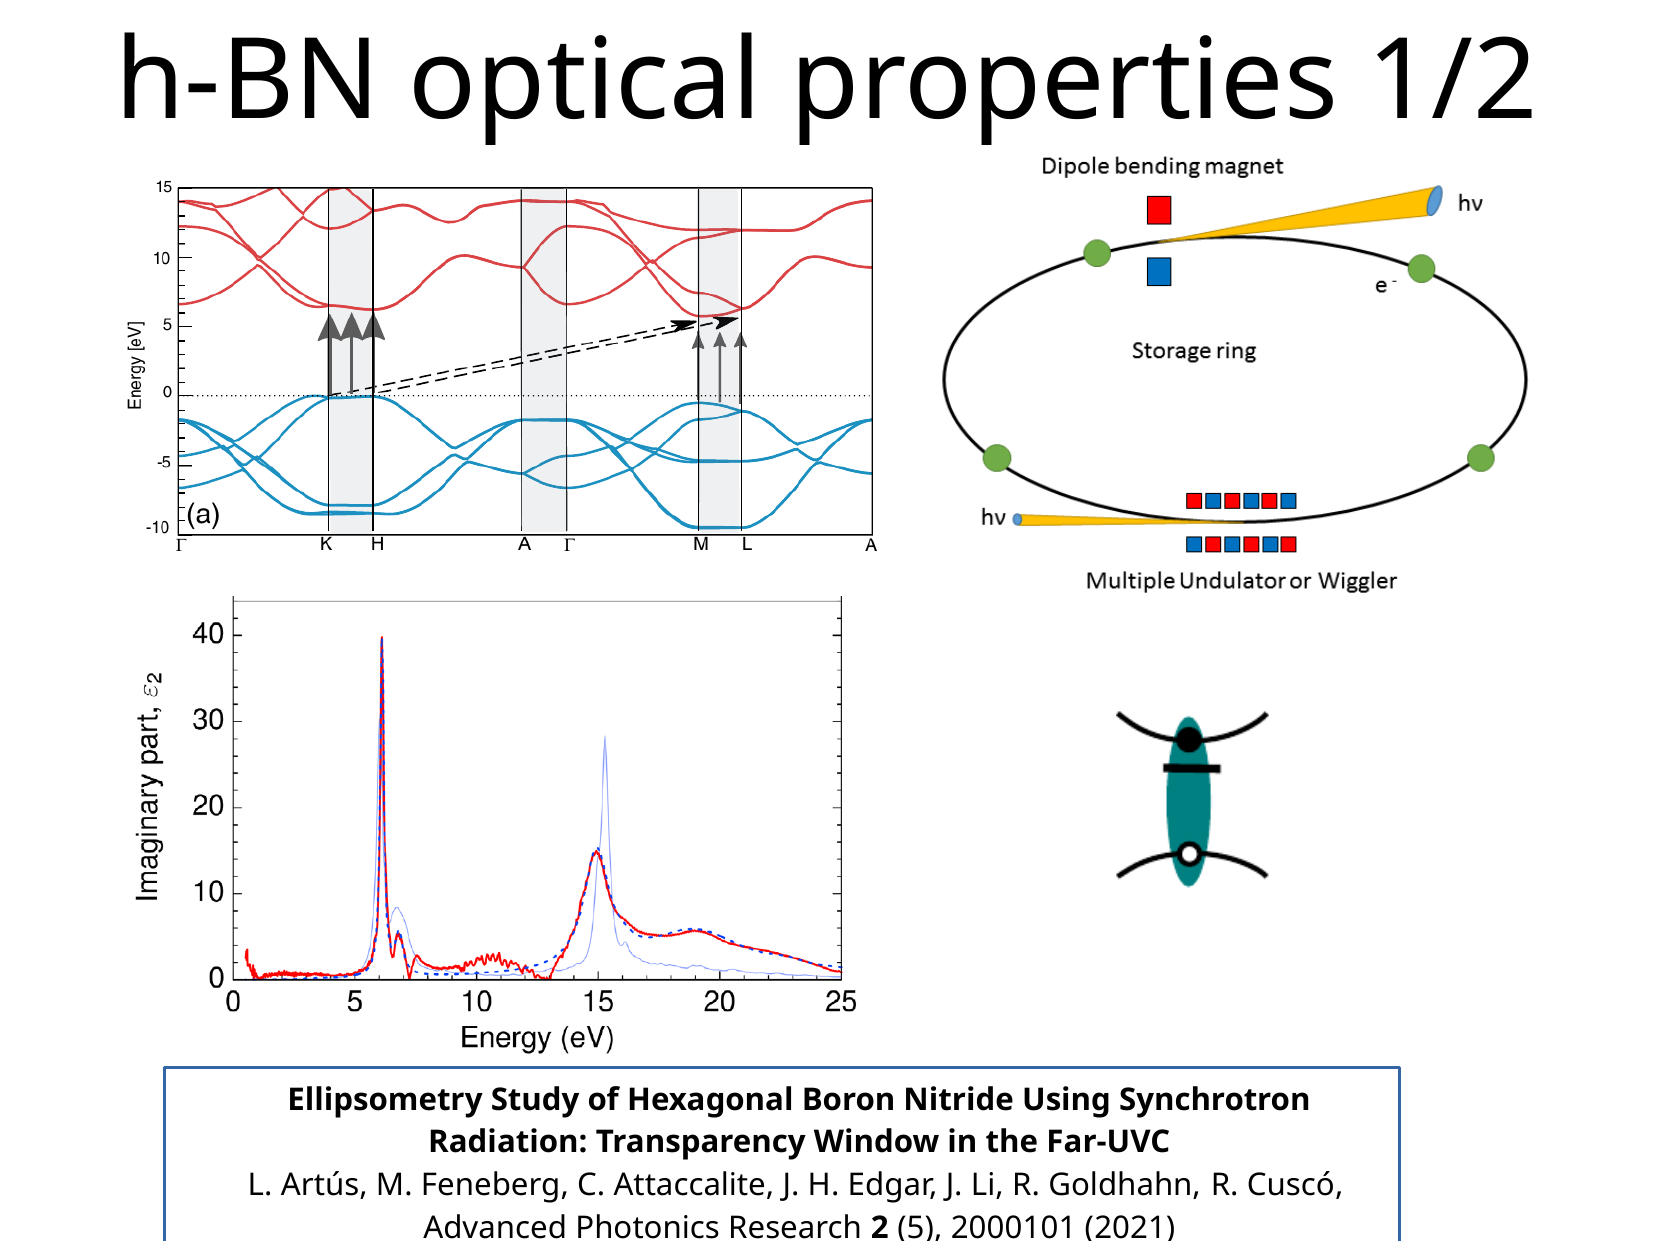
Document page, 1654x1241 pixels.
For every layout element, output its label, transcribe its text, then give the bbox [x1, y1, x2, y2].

picture [1082, 674, 1291, 908]
picture [935, 145, 1536, 598]
title h-BN optical properties 1/2 [82, 2, 1571, 148]
text_box Ellipsometry Study of Hexagonal Boron Nitride Using Synchrotron Radiation: Transparency Window in the Far‐UVC L. Artús, M. Feneberg, C. Attaccalite, J. H. Edgar, J. Li, R. Goldhahn, R. Cuscó, Advanced Photonics Research 2 (5), 2000101 (2021) [164, 1067, 1400, 1211]
picture [129, 596, 868, 1065]
picture [92, 171, 893, 565]
